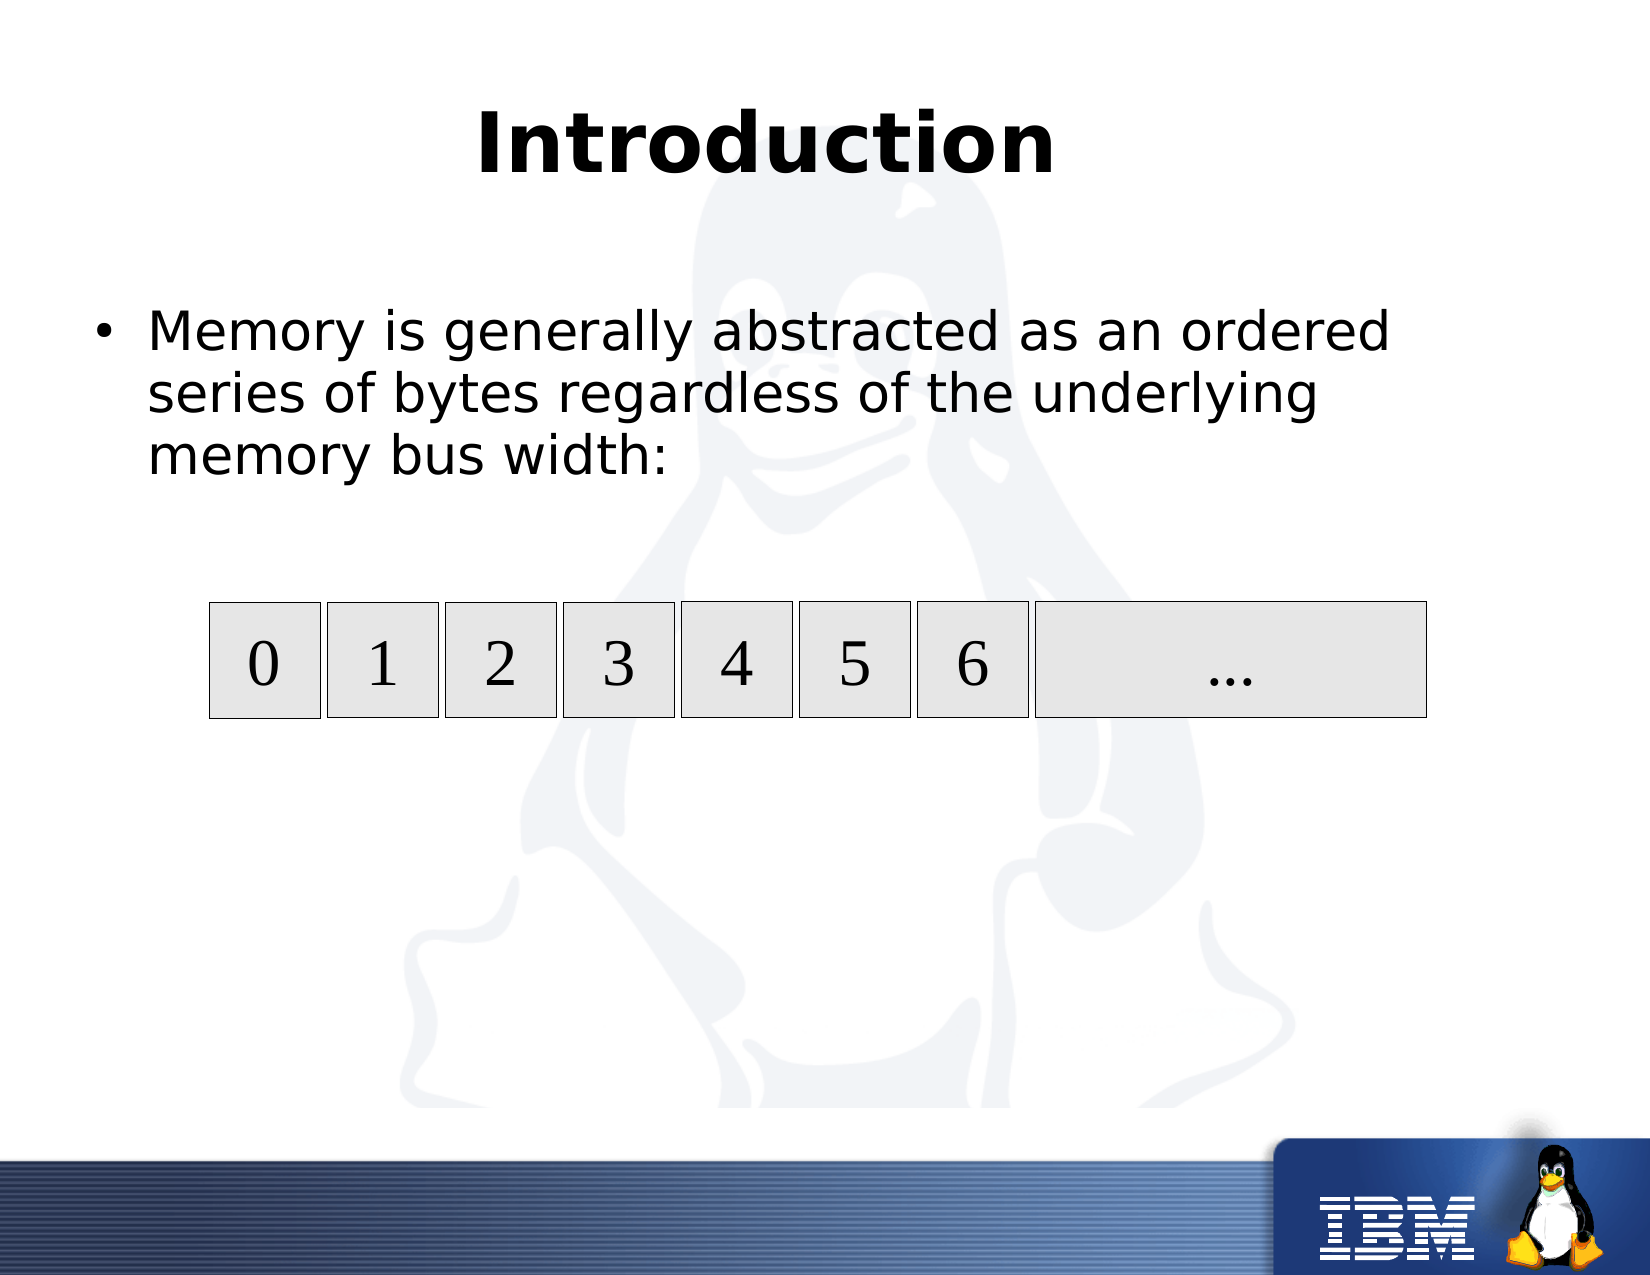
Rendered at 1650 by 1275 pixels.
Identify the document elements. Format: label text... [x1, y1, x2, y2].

text_box 3 [563, 602, 675, 718]
text_box 4 [681, 601, 793, 718]
text_box 2 [445, 602, 557, 718]
text_box 6 [917, 601, 1029, 718]
text_box ... [1035, 601, 1427, 718]
text_box 0 [209, 602, 321, 719]
text_box 5 [799, 601, 911, 718]
title Introduction [76, 76, 1457, 211]
text_box 1 [327, 602, 439, 718]
list Memory is generally abstracted as an ordered series of bytes regardless of the underlying memory bus width: [76, 299, 1457, 1171]
